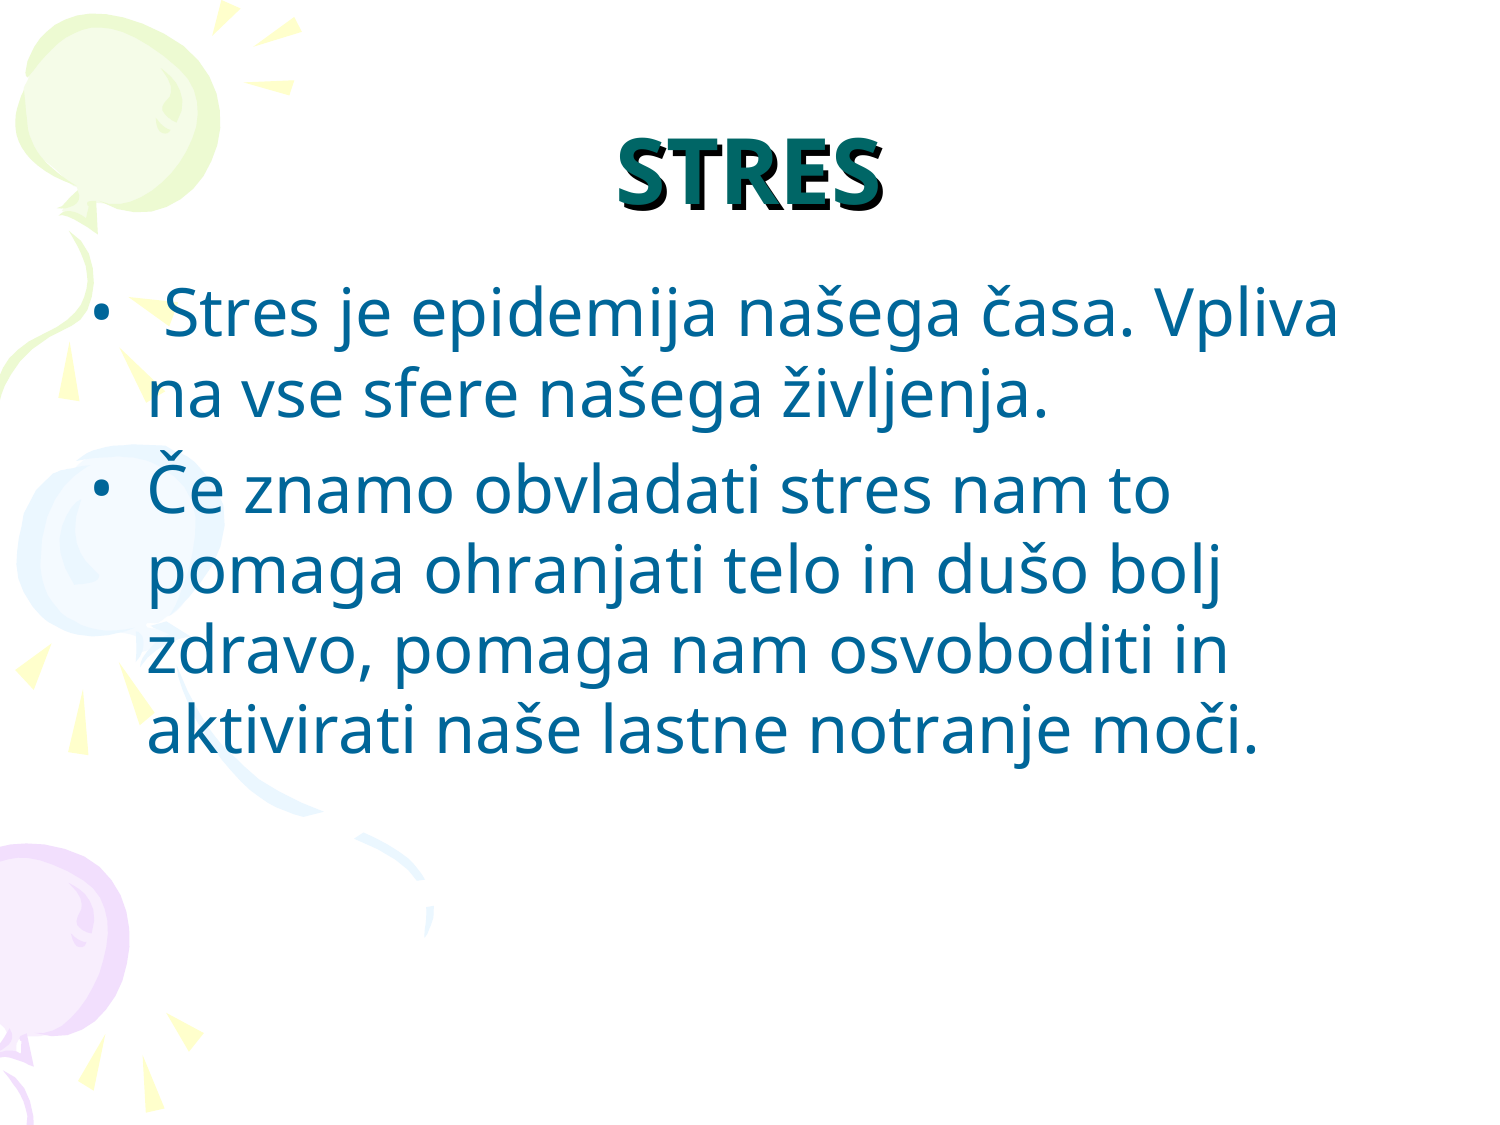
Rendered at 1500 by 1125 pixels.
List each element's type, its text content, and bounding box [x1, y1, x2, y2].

list Stres je epidemija našega časa. Vpliva na vse sfere našega življenja. Če znamo obvladati stres nam to pomaga ohranjati telo in dušo bolj zdravo, pomaga nam osvoboditi in aktivirati naše lastne notranje moči. [75, 262, 1426, 994]
title STRES [72, 16, 1426, 233]
